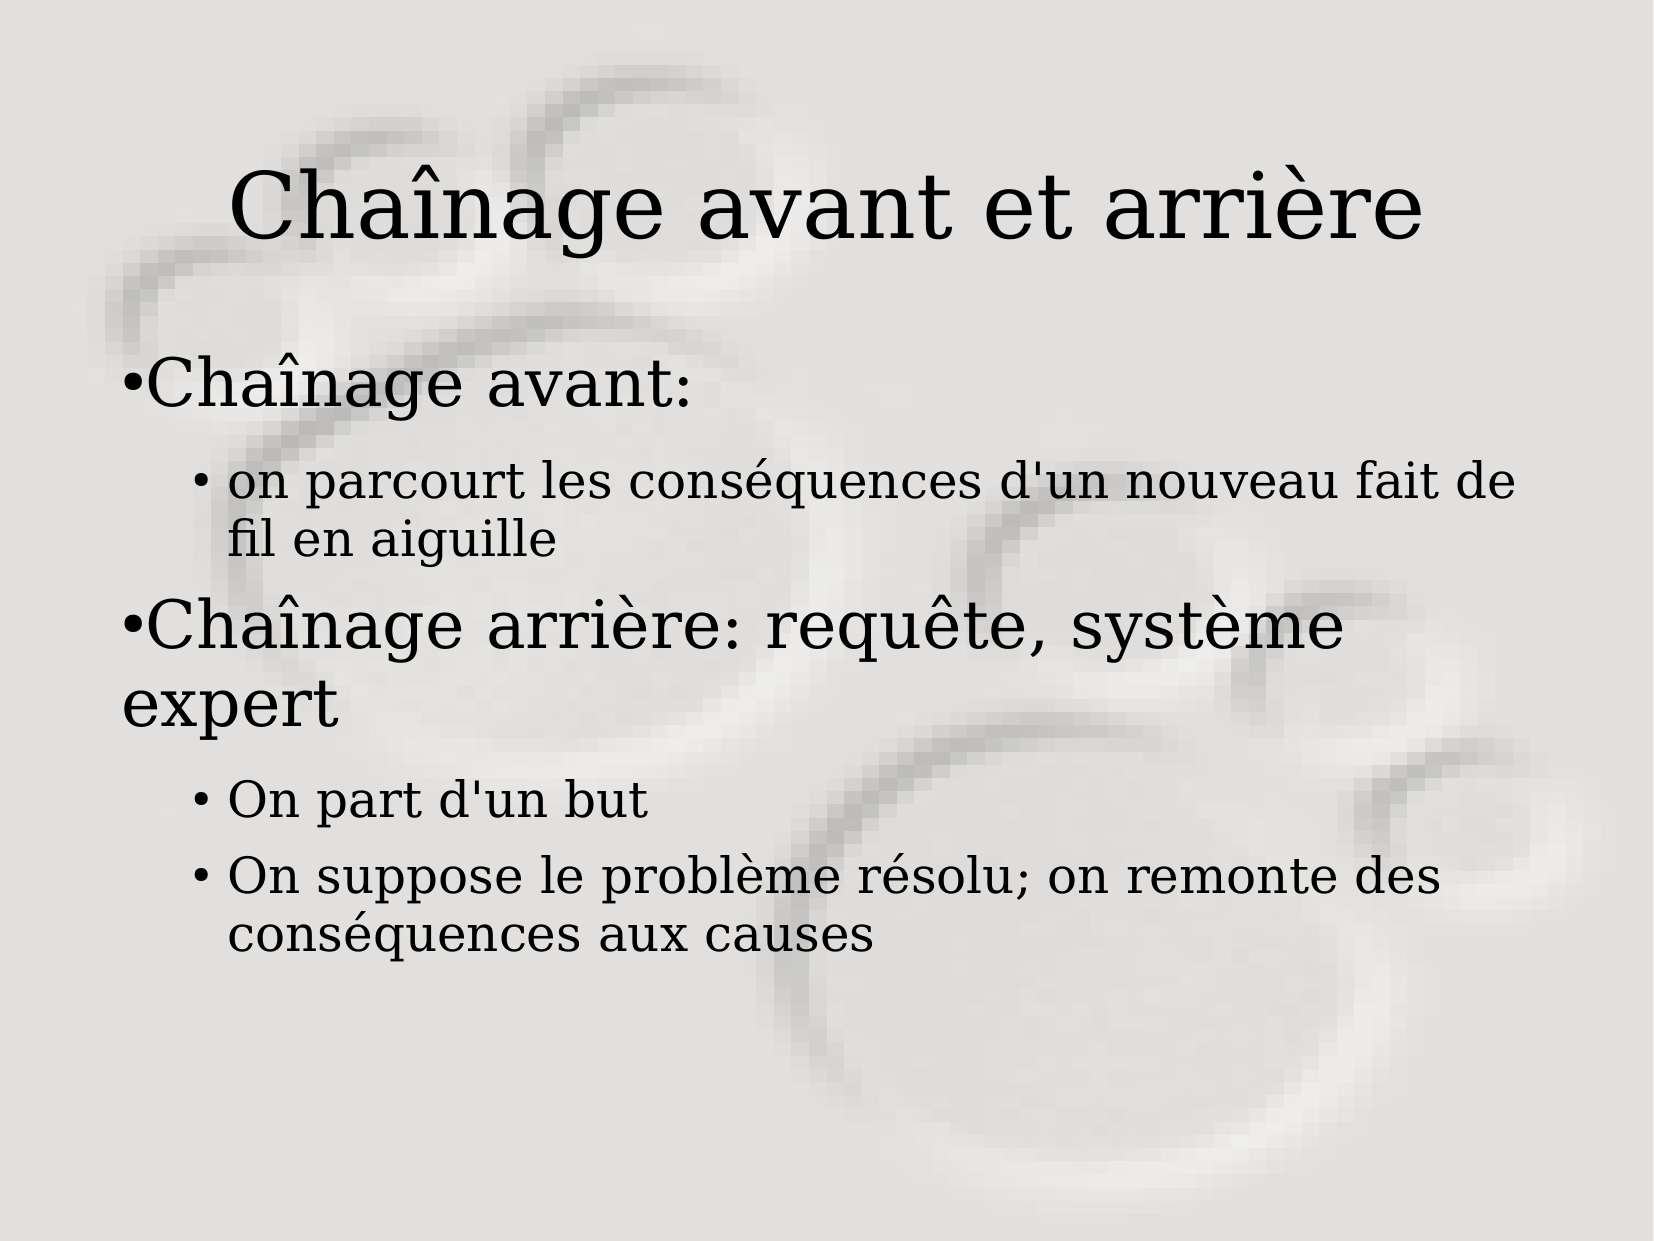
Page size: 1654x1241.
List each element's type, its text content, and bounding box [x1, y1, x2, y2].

list Chaînage avant: on parcourt les conséquences d'un nouveau fait de fil en aiguille Chaînage arrière: requête, système expert On part d'un but On suppose le problème résolu; on remonte des conséquences aux causes [121, 344, 1534, 1127]
title Chaînage avant et arrière [121, 102, 1534, 311]
picture [0, 0, 1654, 1241]
